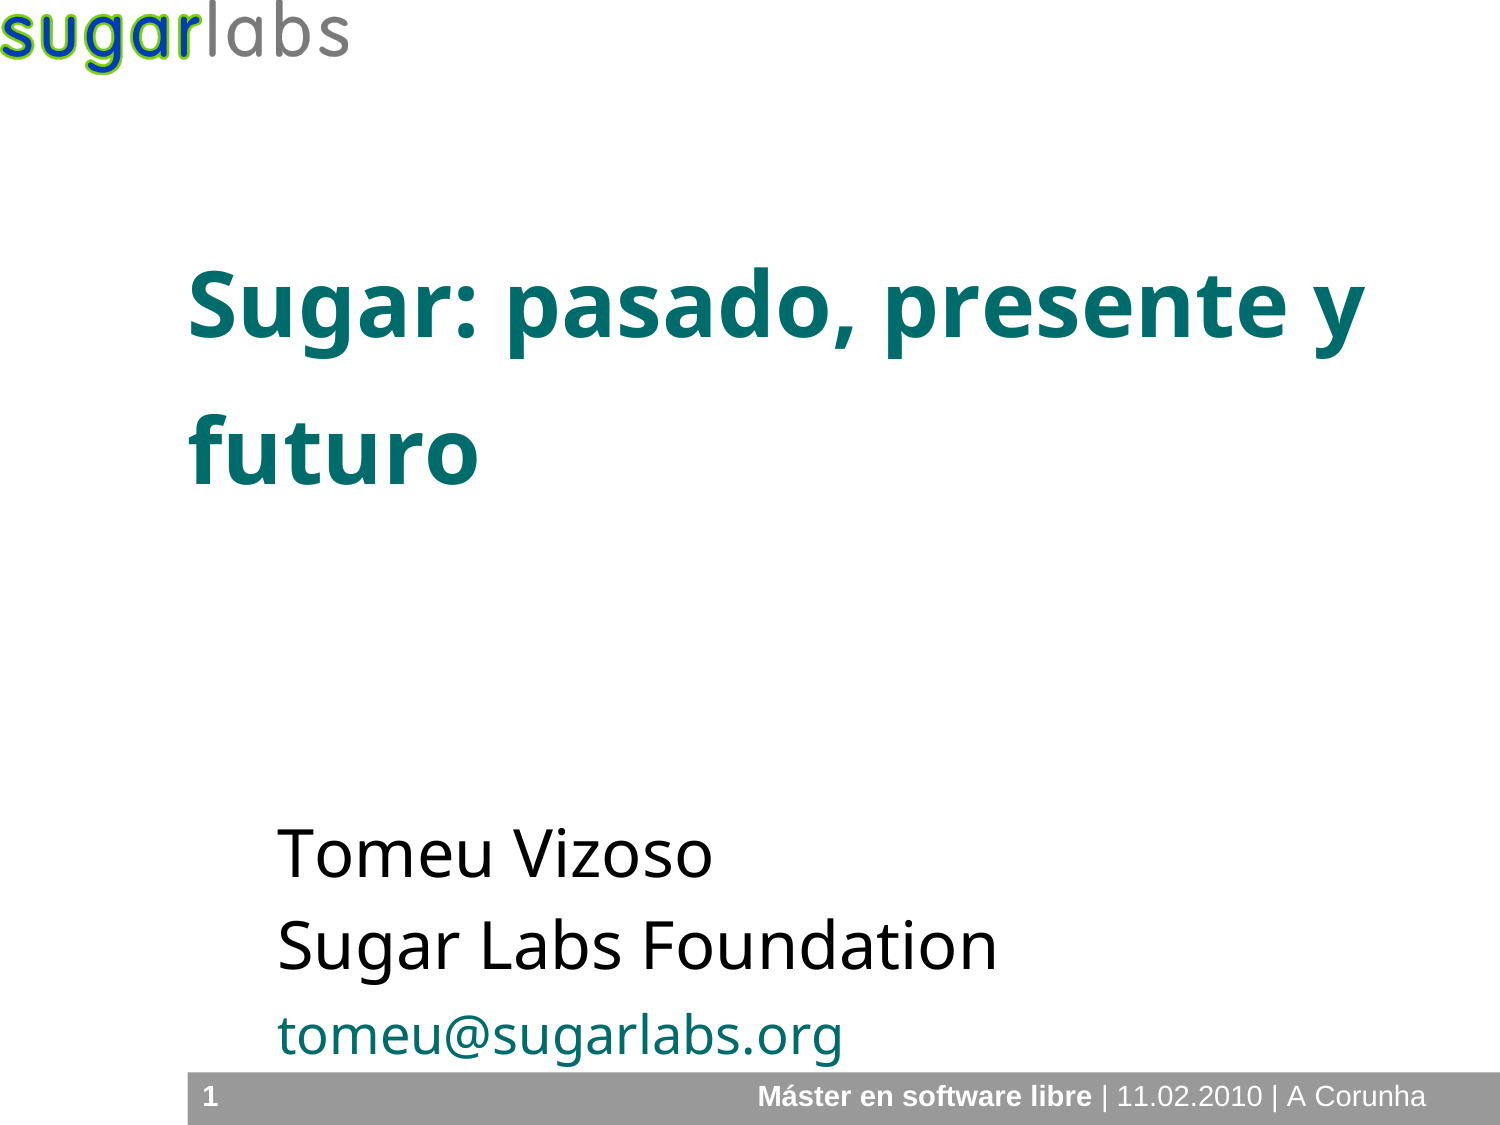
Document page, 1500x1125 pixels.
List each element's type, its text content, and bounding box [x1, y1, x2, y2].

title Sugar: pasado, presente y futuro [187, 228, 1462, 502]
picture [0, 0, 348, 75]
subtitle Tomeu Vizoso Sugar Labs Foundation tomeu@sugarlabs.org [187, 502, 1425, 1058]
